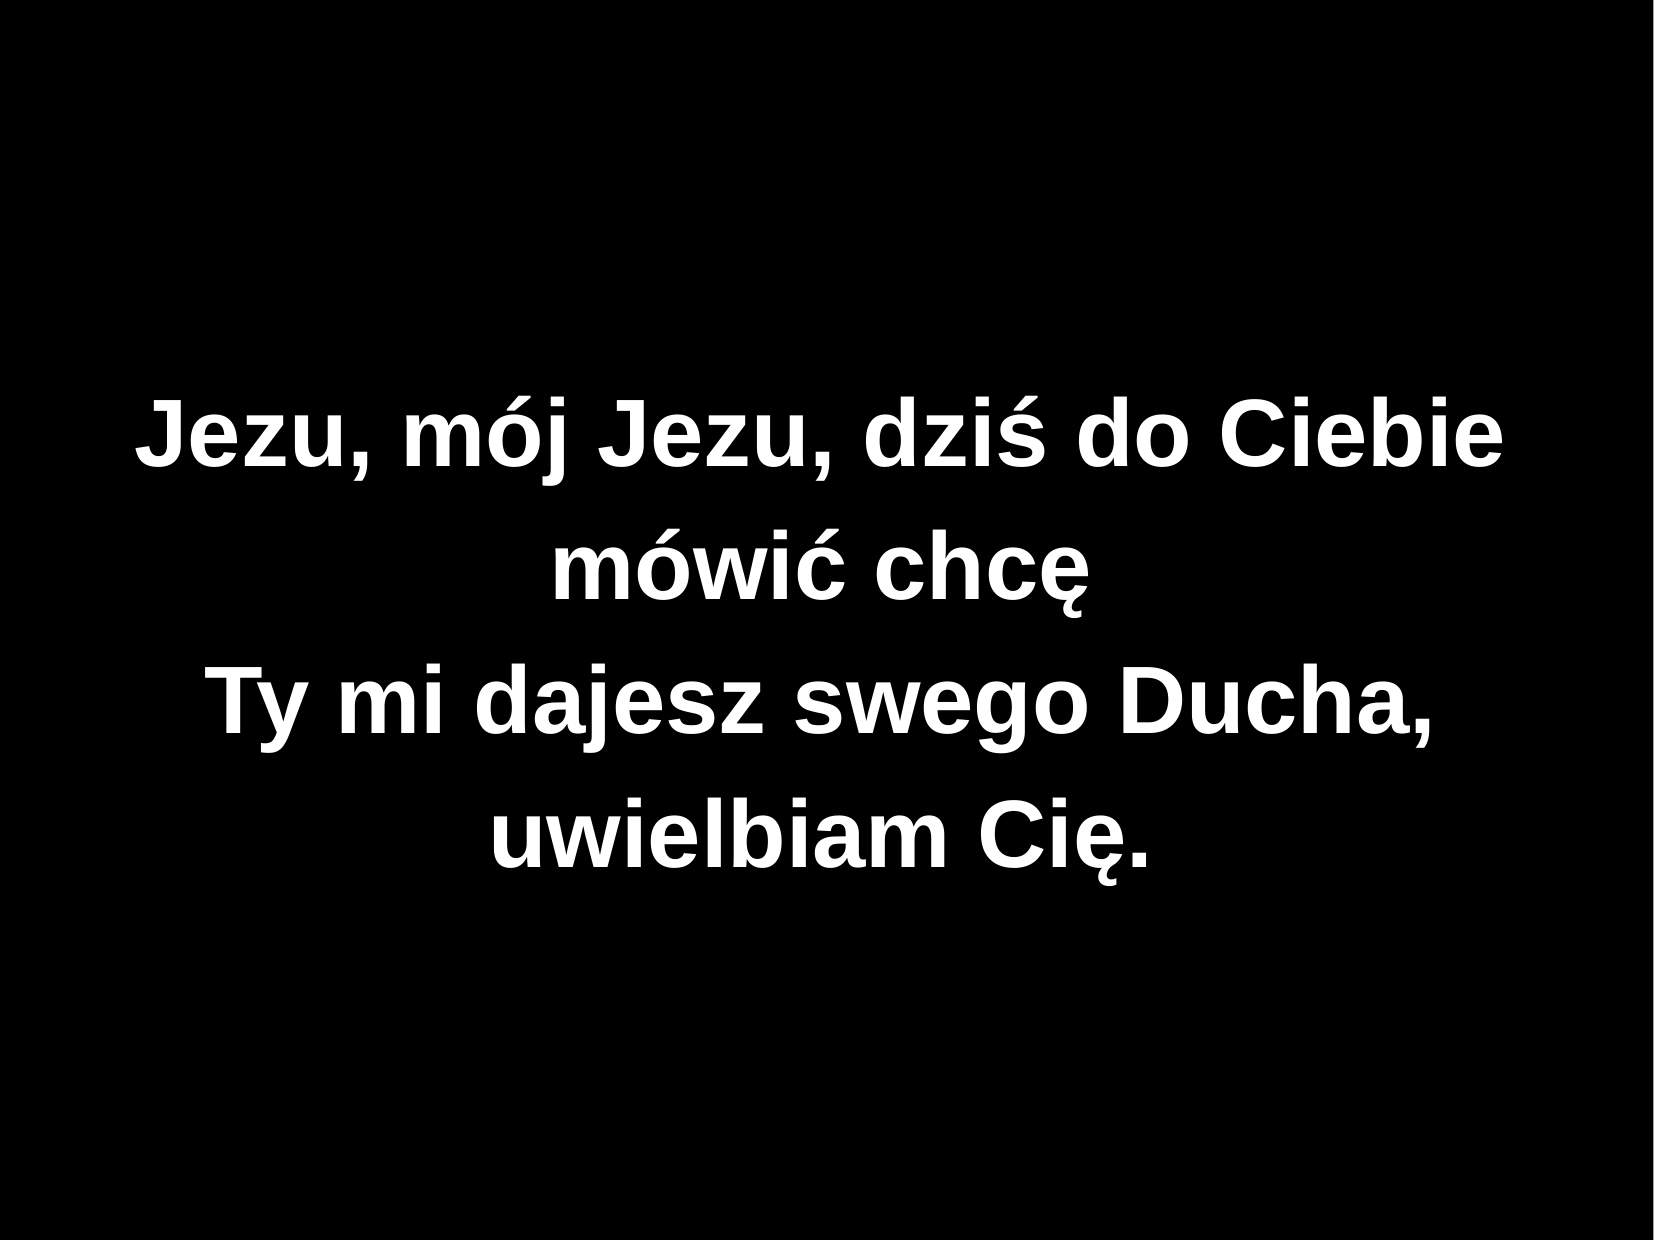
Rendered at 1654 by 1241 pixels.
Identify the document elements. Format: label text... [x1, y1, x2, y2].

subtitle Jezu, mój Jezu, dziś do Ciebie mówić chcę Ty mi dajesz swego Ducha, uwielbiam Cię. [0, 0, 1642, 1241]
